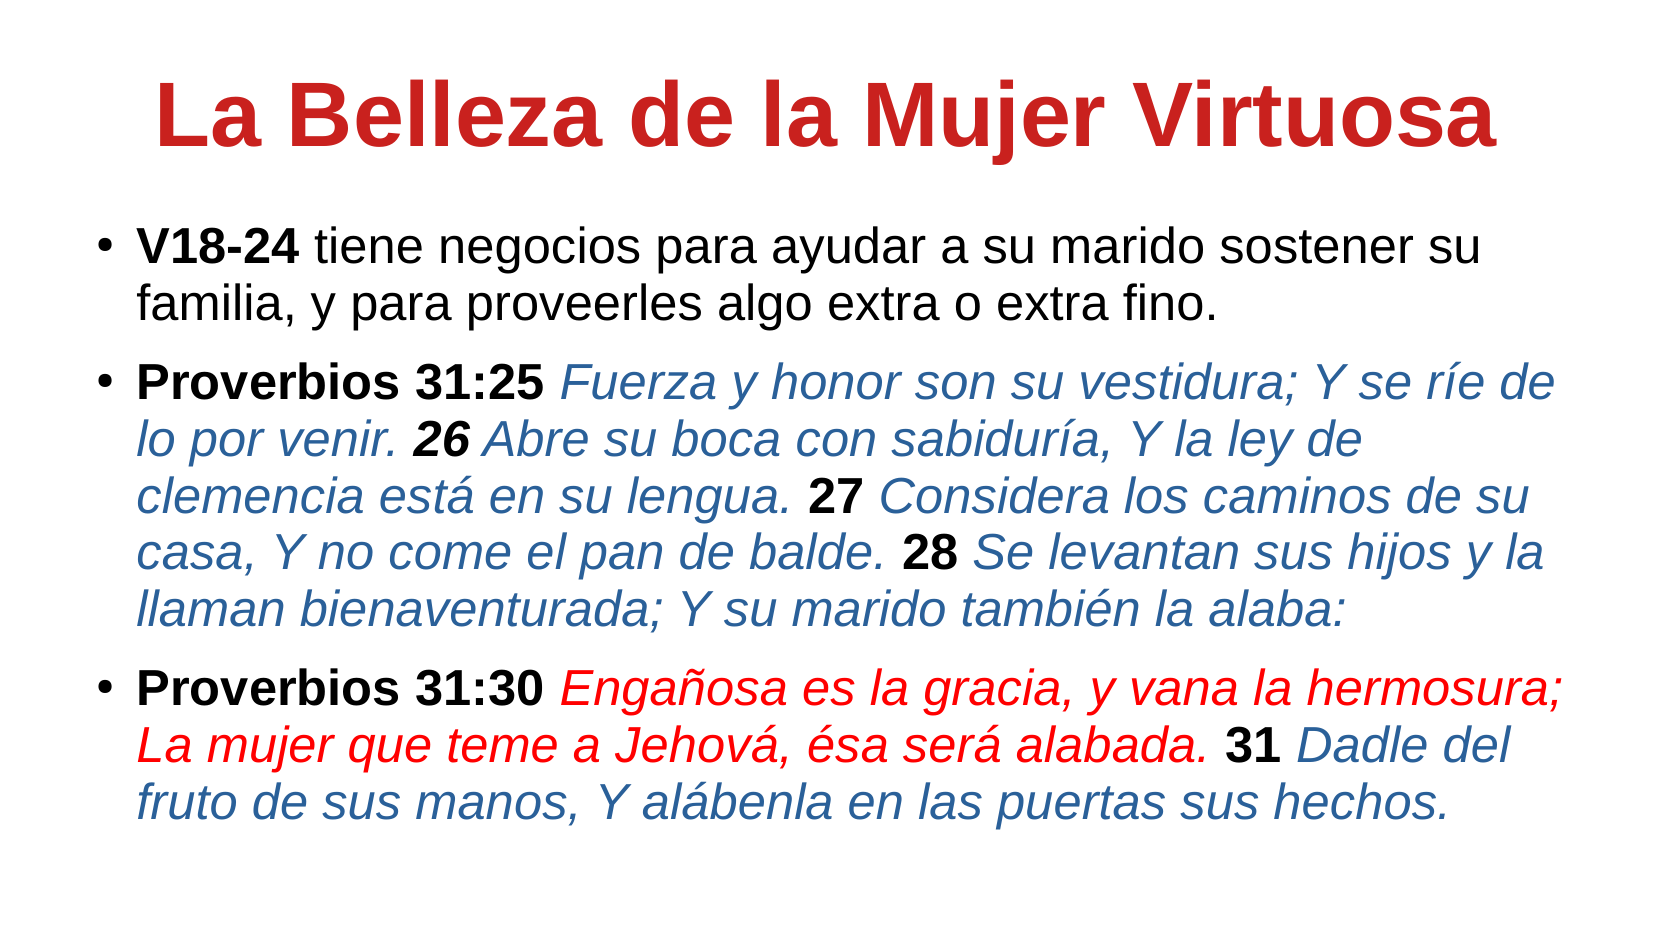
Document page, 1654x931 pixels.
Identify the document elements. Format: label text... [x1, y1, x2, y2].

list V18-24 tiene negocios para ayudar a su marido sostener su familia, y para proveerles algo extra o extra fino. Proverbios 31:25 Fuerza y honor son su vestidura; Y se ríe de lo por venir. 26 Abre su boca con sabiduría, Y la ley de clemencia está en su lengua. 27 Considera los caminos de su casa, Y no come el pan de balde. 28 Se levantan sus hijos y la llaman bienaventurada; Y su marido también la alaba: Proverbios 31:30 Engañosa es la gracia, y vana la hermosura; La mujer que teme a Jehová, ésa será alabada. 31 Dadle del fruto de sus manos, Y alábenla en las puertas sus hechos. [82, 217, 1571, 901]
title La Belleza de la Mujer Virtuosa [82, 37, 1571, 193]
